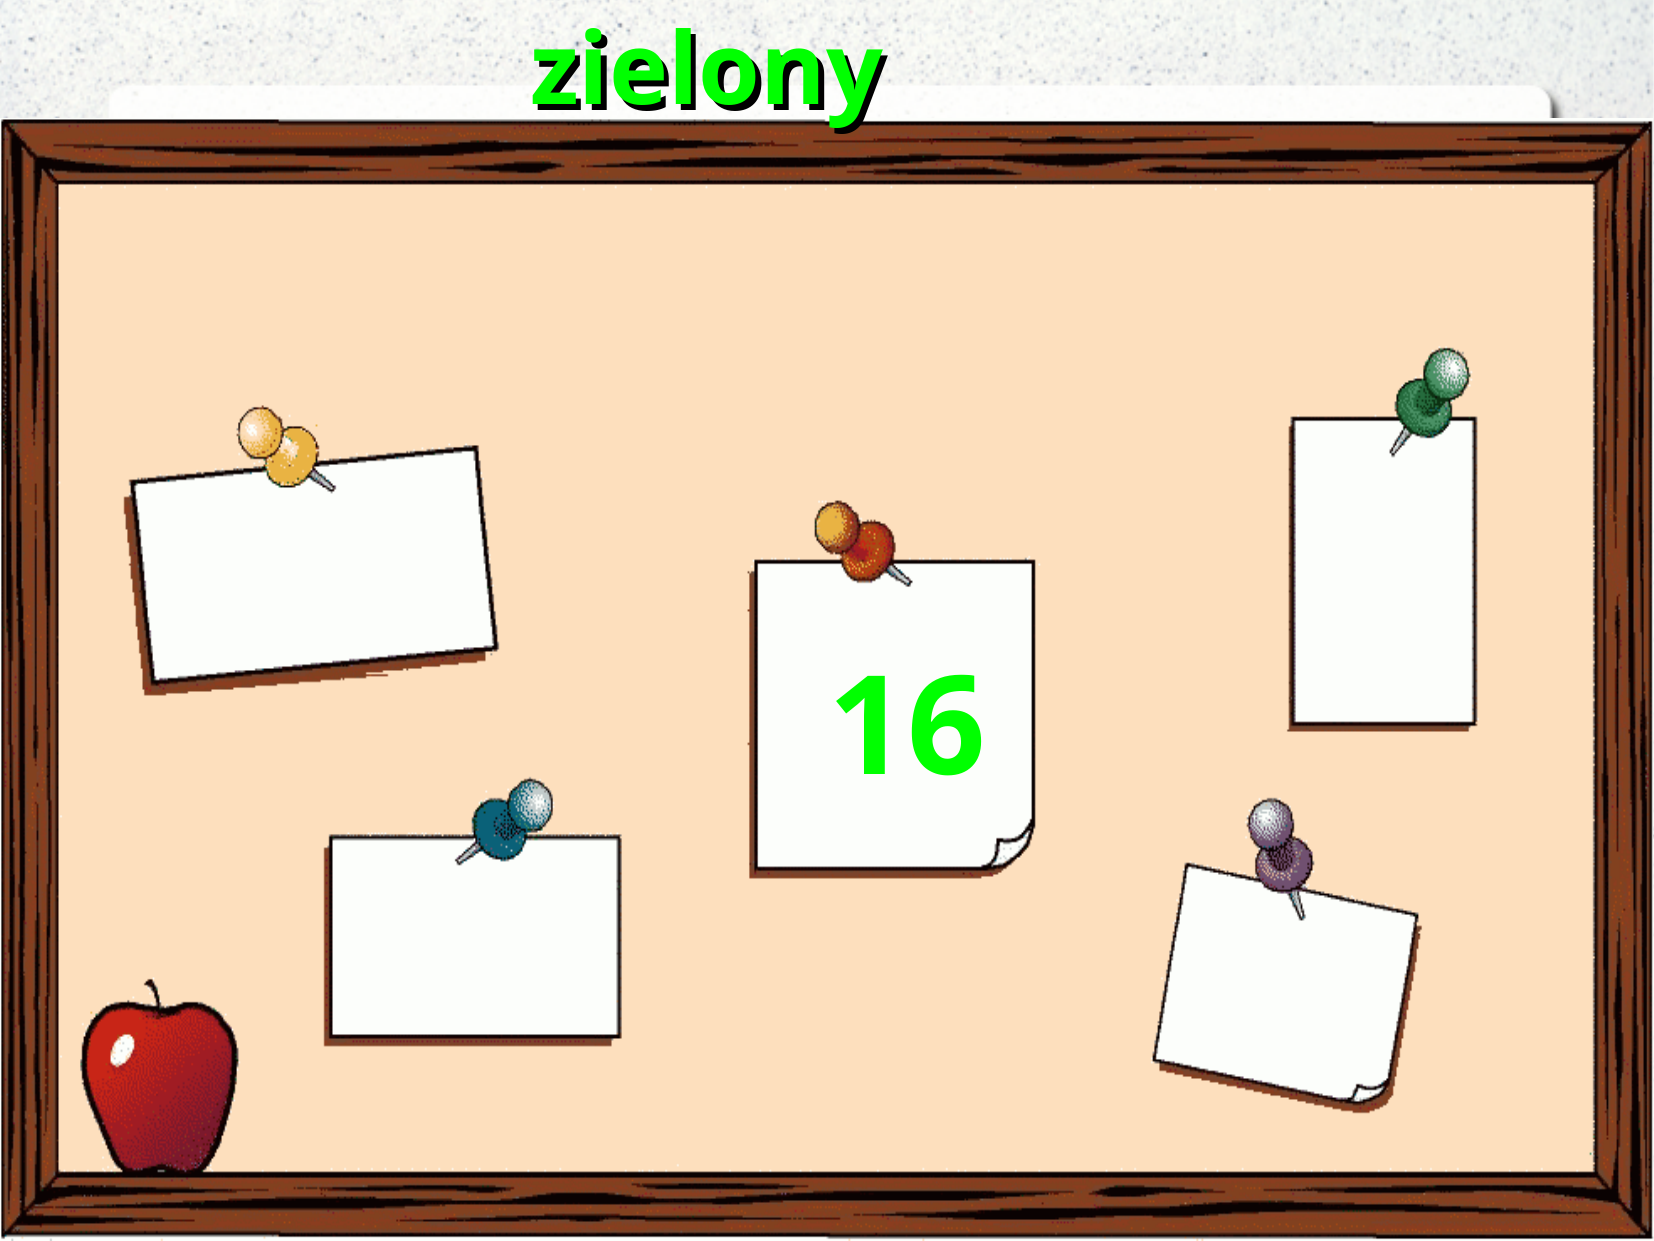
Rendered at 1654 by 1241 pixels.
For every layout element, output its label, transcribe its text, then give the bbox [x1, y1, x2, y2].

text_box [1151, 909, 1418, 1093]
text_box 16 [767, 620, 1048, 803]
picture [0, 0, 1654, 1241]
text_box zielony [354, 0, 1182, 146]
